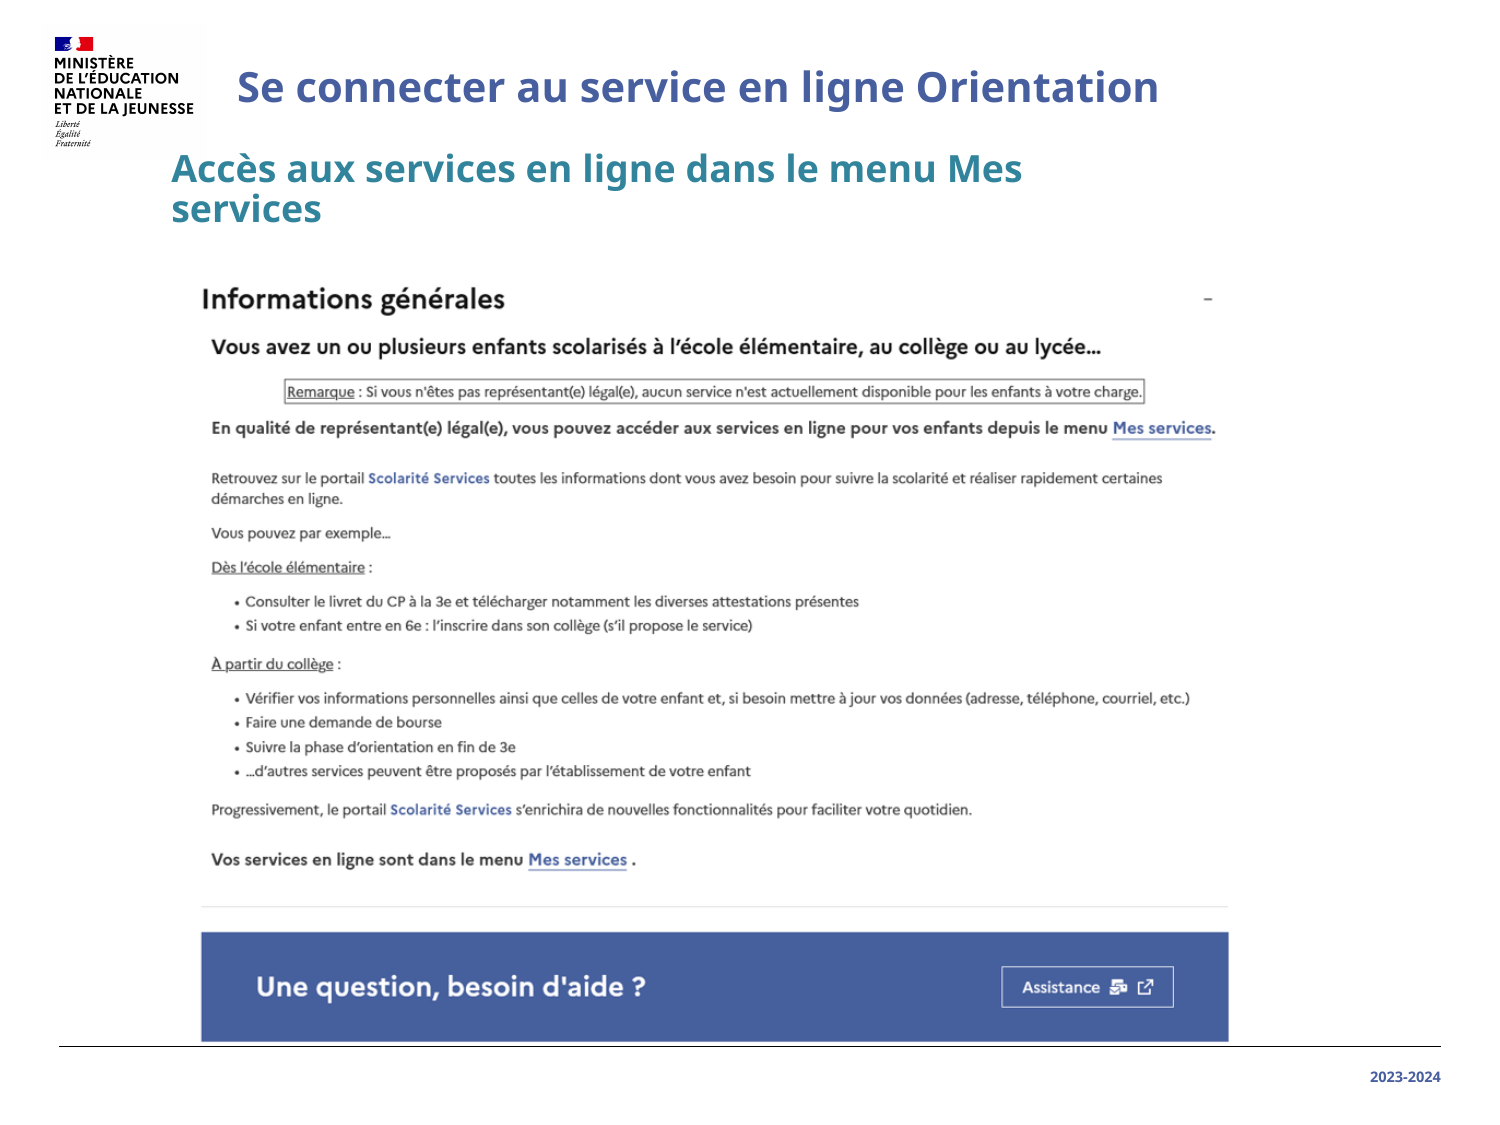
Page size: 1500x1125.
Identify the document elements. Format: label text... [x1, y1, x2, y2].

title Accès aux services en ligne dans le menu Mes services [171, 149, 1181, 291]
picture [41, 23, 207, 160]
text_box Se connecter au service en ligne Orientation [218, 0, 1424, 126]
slide_number 2023-2024 [1249, 1046, 1441, 1125]
picture [194, 282, 1233, 1045]
